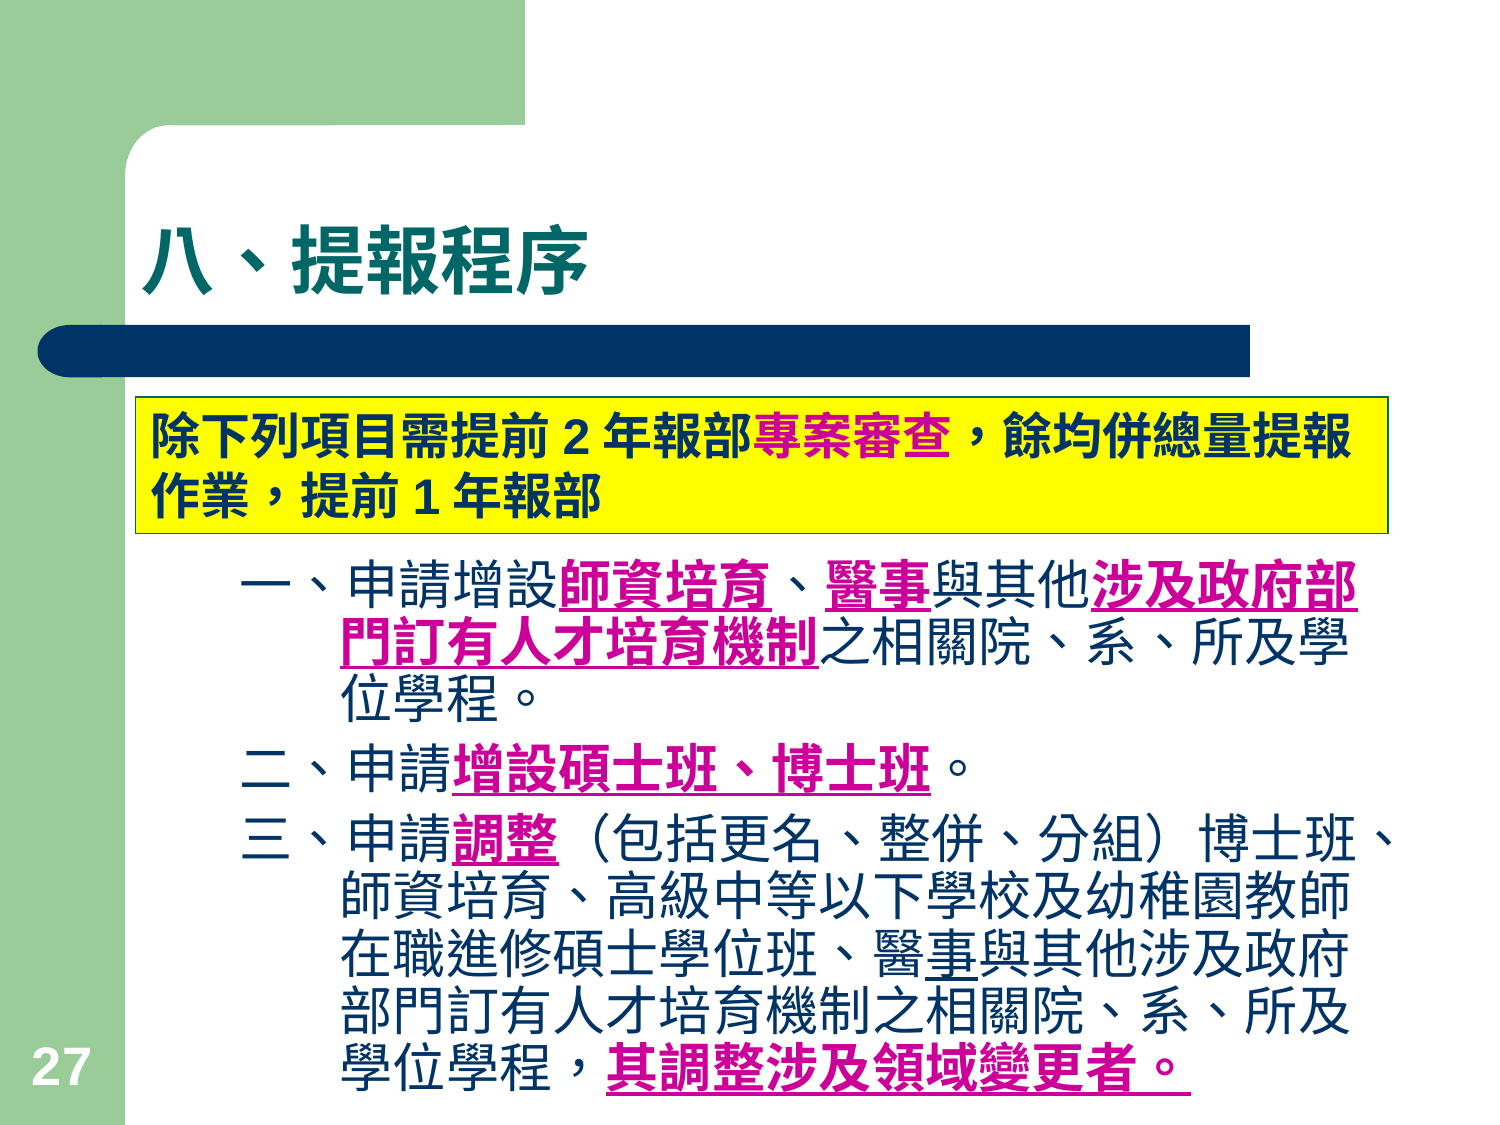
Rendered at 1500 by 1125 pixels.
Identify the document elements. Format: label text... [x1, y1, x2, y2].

title 八、提報程序 [125, 125, 1426, 313]
text_box 除下列項目需提前2年報部專案審查，餘均併總量提報作業，提前1年報部 [135, 397, 1388, 534]
text_box [13, 1023, 111, 1105]
list 一、申請增設師資培育、醫事與其他涉及政府部門訂有人才培育機制之相關院、系、所及學位學程。 二、申請增設碩士班、博士班。 三、申請調整（包括更名、整併、分組）博士班、師資培育、高級中等以下學校及幼稚園教師在職進修碩士學位班、醫事與其他涉及政府部門訂有人才培育機制之相關院、系、所及學位學程，其調整涉及領域變更者。 [123, 550, 1386, 1125]
